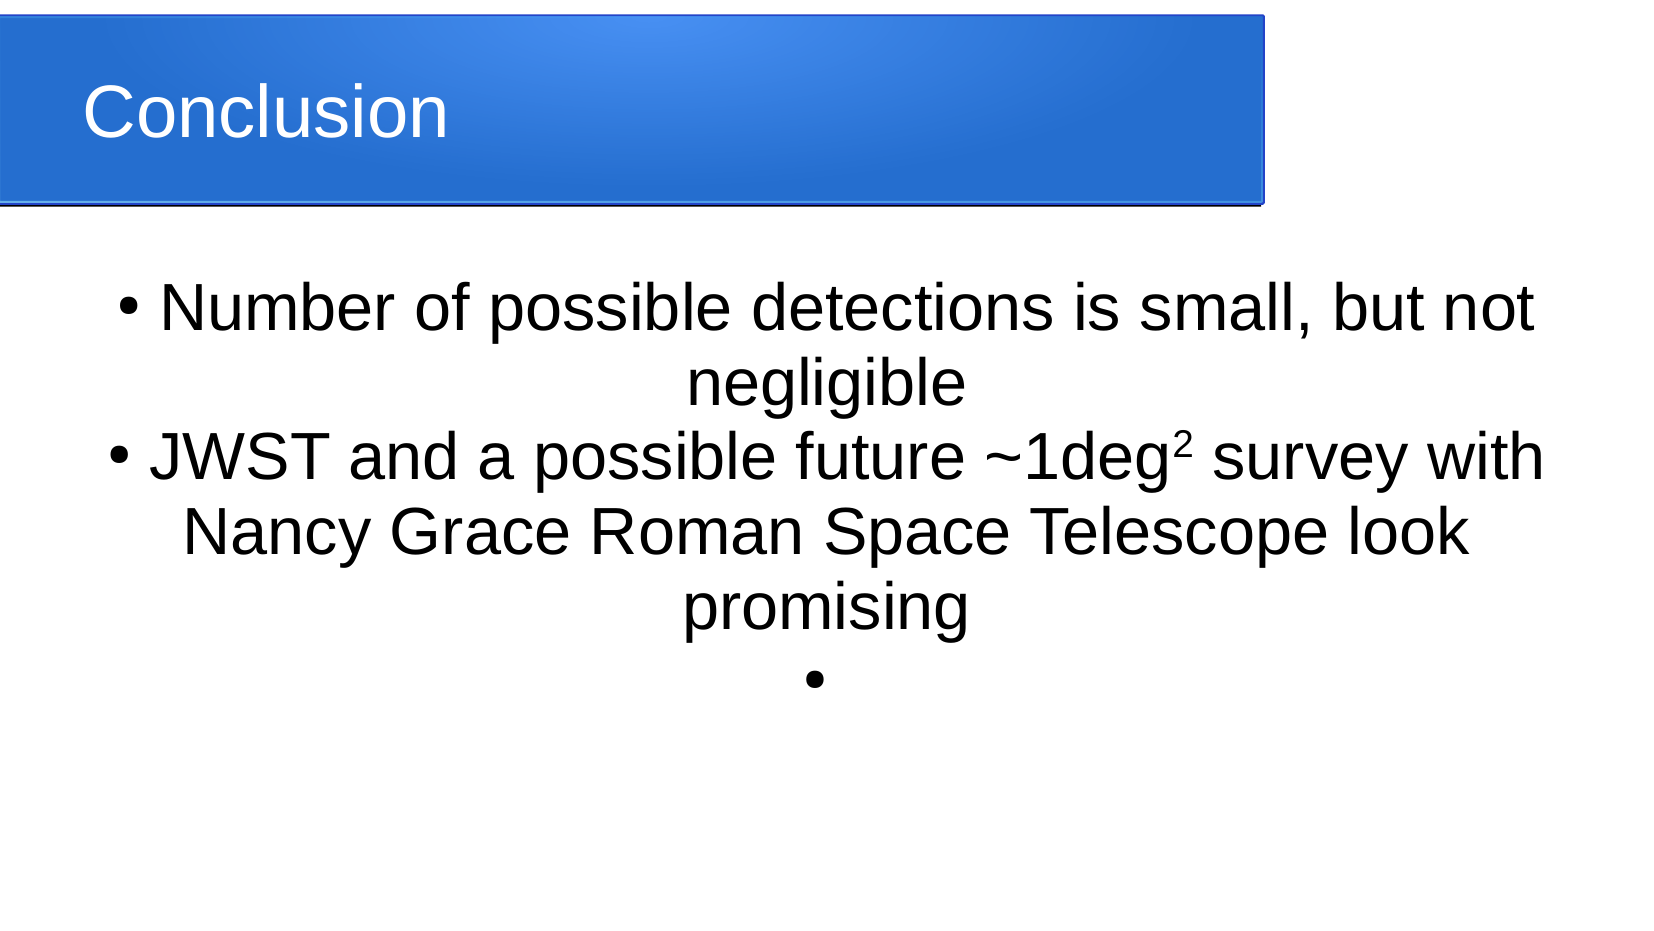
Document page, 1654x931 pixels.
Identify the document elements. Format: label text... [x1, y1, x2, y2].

title Conclusion [82, 35, 1235, 189]
subtitle Number of possible detections is small, but not negligible JWST and a possible future ~1deg2 survey with Nancy Grace Roman Space Telescope look promising [82, 224, 1571, 764]
